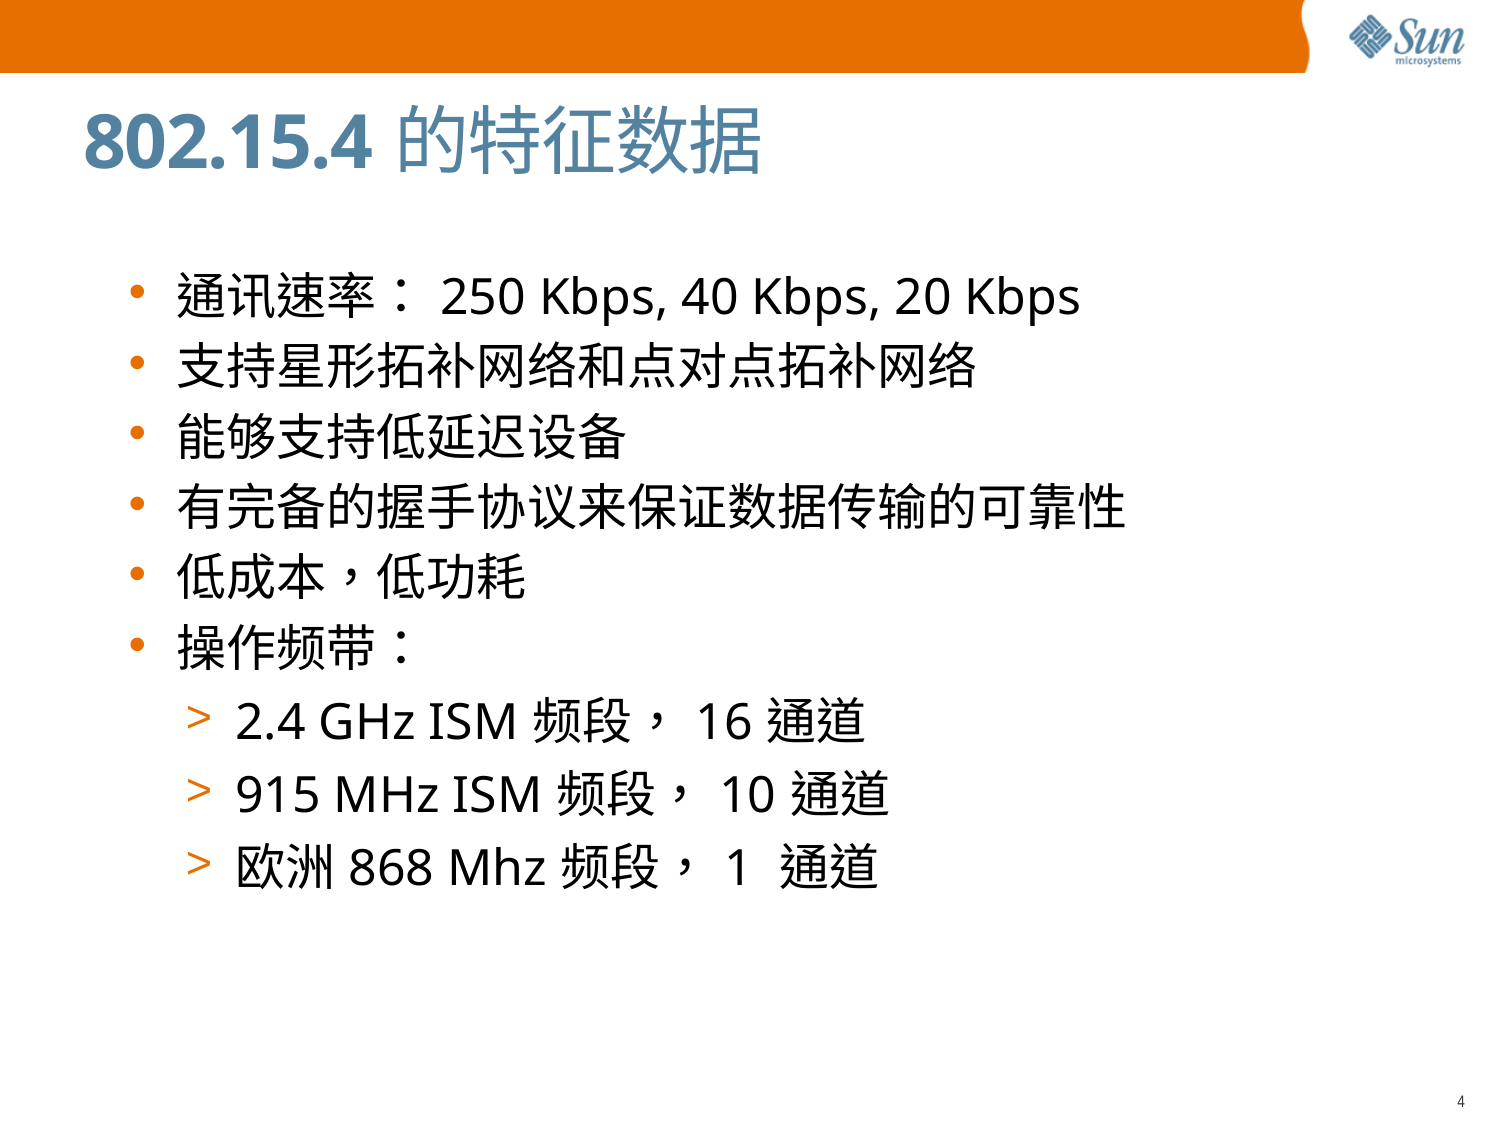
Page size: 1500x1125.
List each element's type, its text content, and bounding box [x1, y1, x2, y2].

list 通讯速率：250 Kbps, 40 Kbps, 20 Kbps 支持星形拓补网络和点对点拓补网络 能够支持低延迟设备 有完备的握手协议来保证数据传输的可靠性 低成本，低功耗 操作频带： 2.4 GHz ISM频段，16通道 915 MHz ISM频段，10通道 欧洲868 Mhz频段，1 通道 [94, 260, 1421, 1090]
picture [0, 0, 1500, 73]
title 802.15.4的特征数据 [83, 94, 1446, 199]
